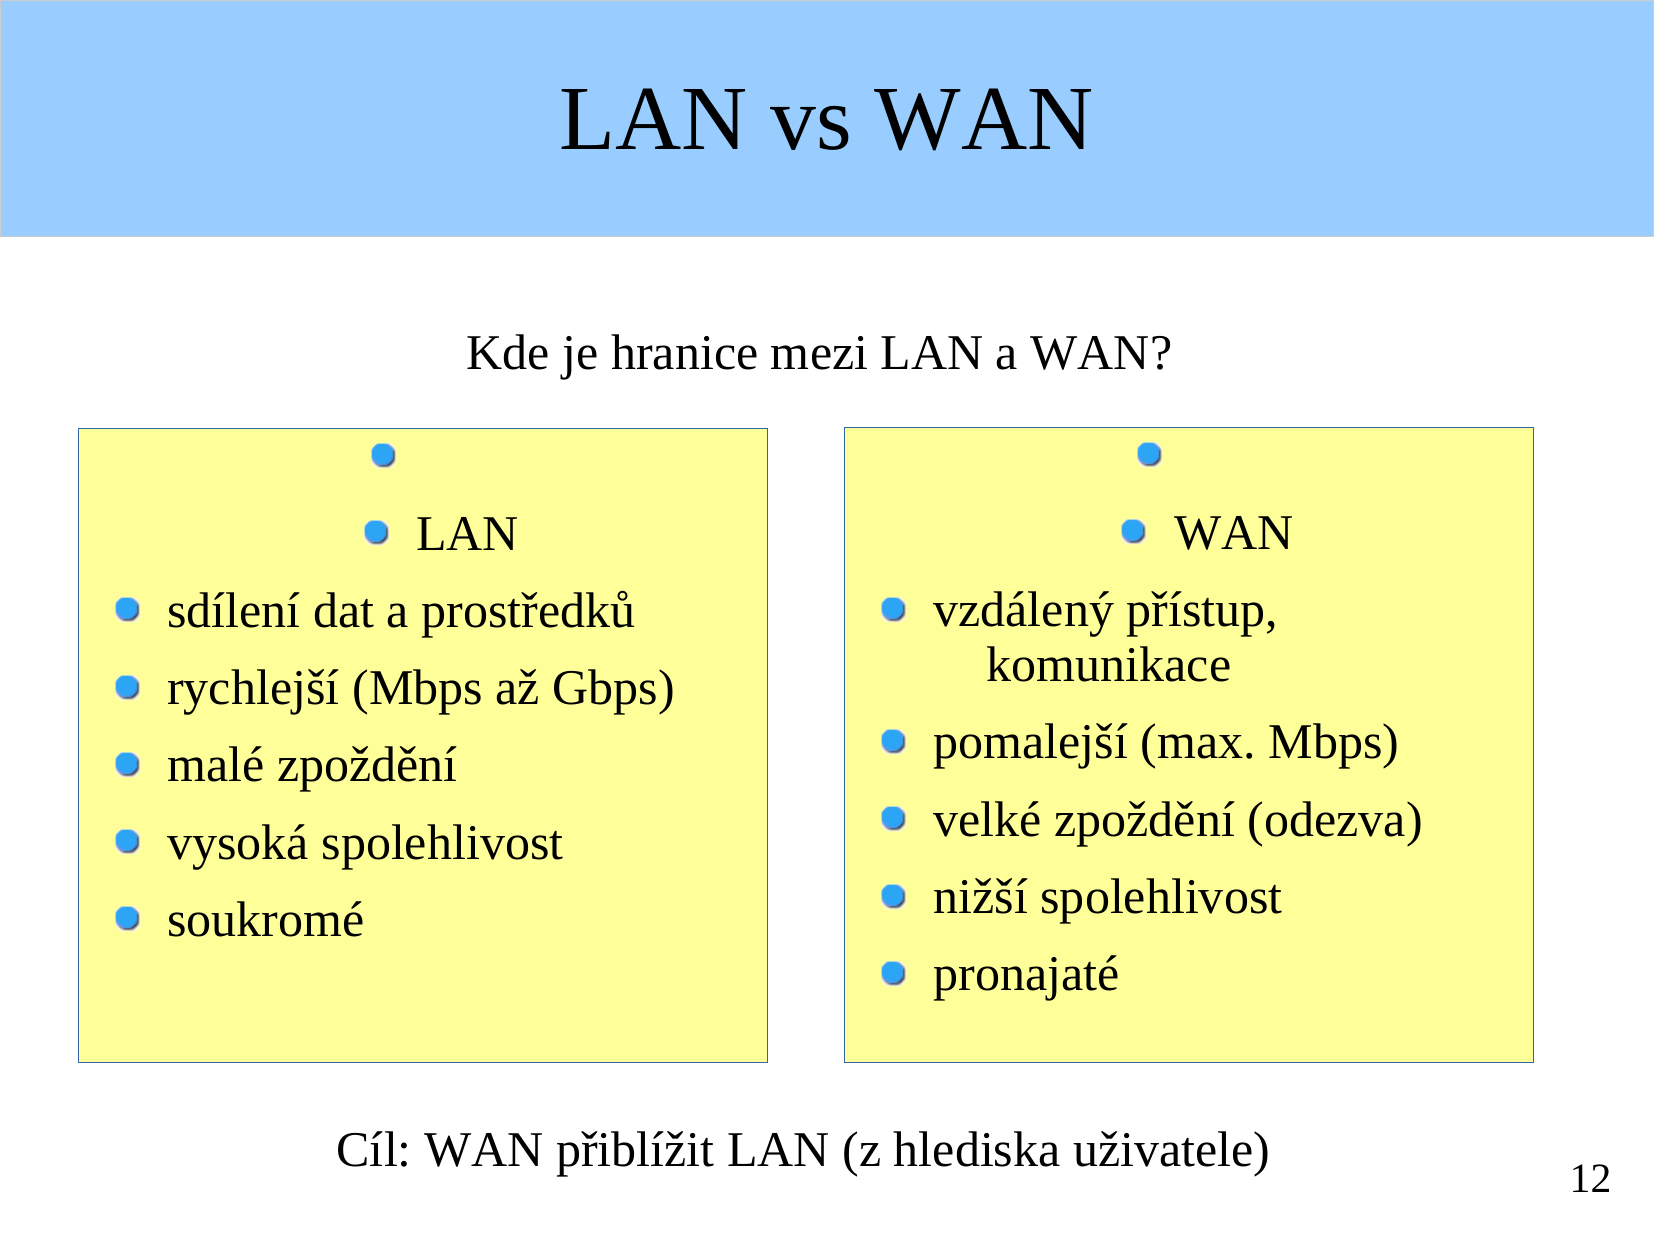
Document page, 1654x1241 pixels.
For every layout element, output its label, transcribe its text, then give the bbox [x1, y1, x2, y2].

text_box Cíl: WAN přiblížit LAN (z hlediska uživatele) [336, 1122, 1272, 1183]
list WAN vzdálený přístup, komunikace pomalejší (max. Mbps) velké zpoždění (odezva) nižší spolehlivost pronajaté [844, 427, 1534, 1063]
list LAN sdílení dat a prostředků rychlejší (Mbps až Gbps) malé zpoždění vysoká spolehlivost soukromé [78, 428, 768, 1063]
title LAN vs WAN [0, 0, 1654, 237]
text_box Kde je hranice mezi LAN a WAN? [466, 325, 1232, 415]
